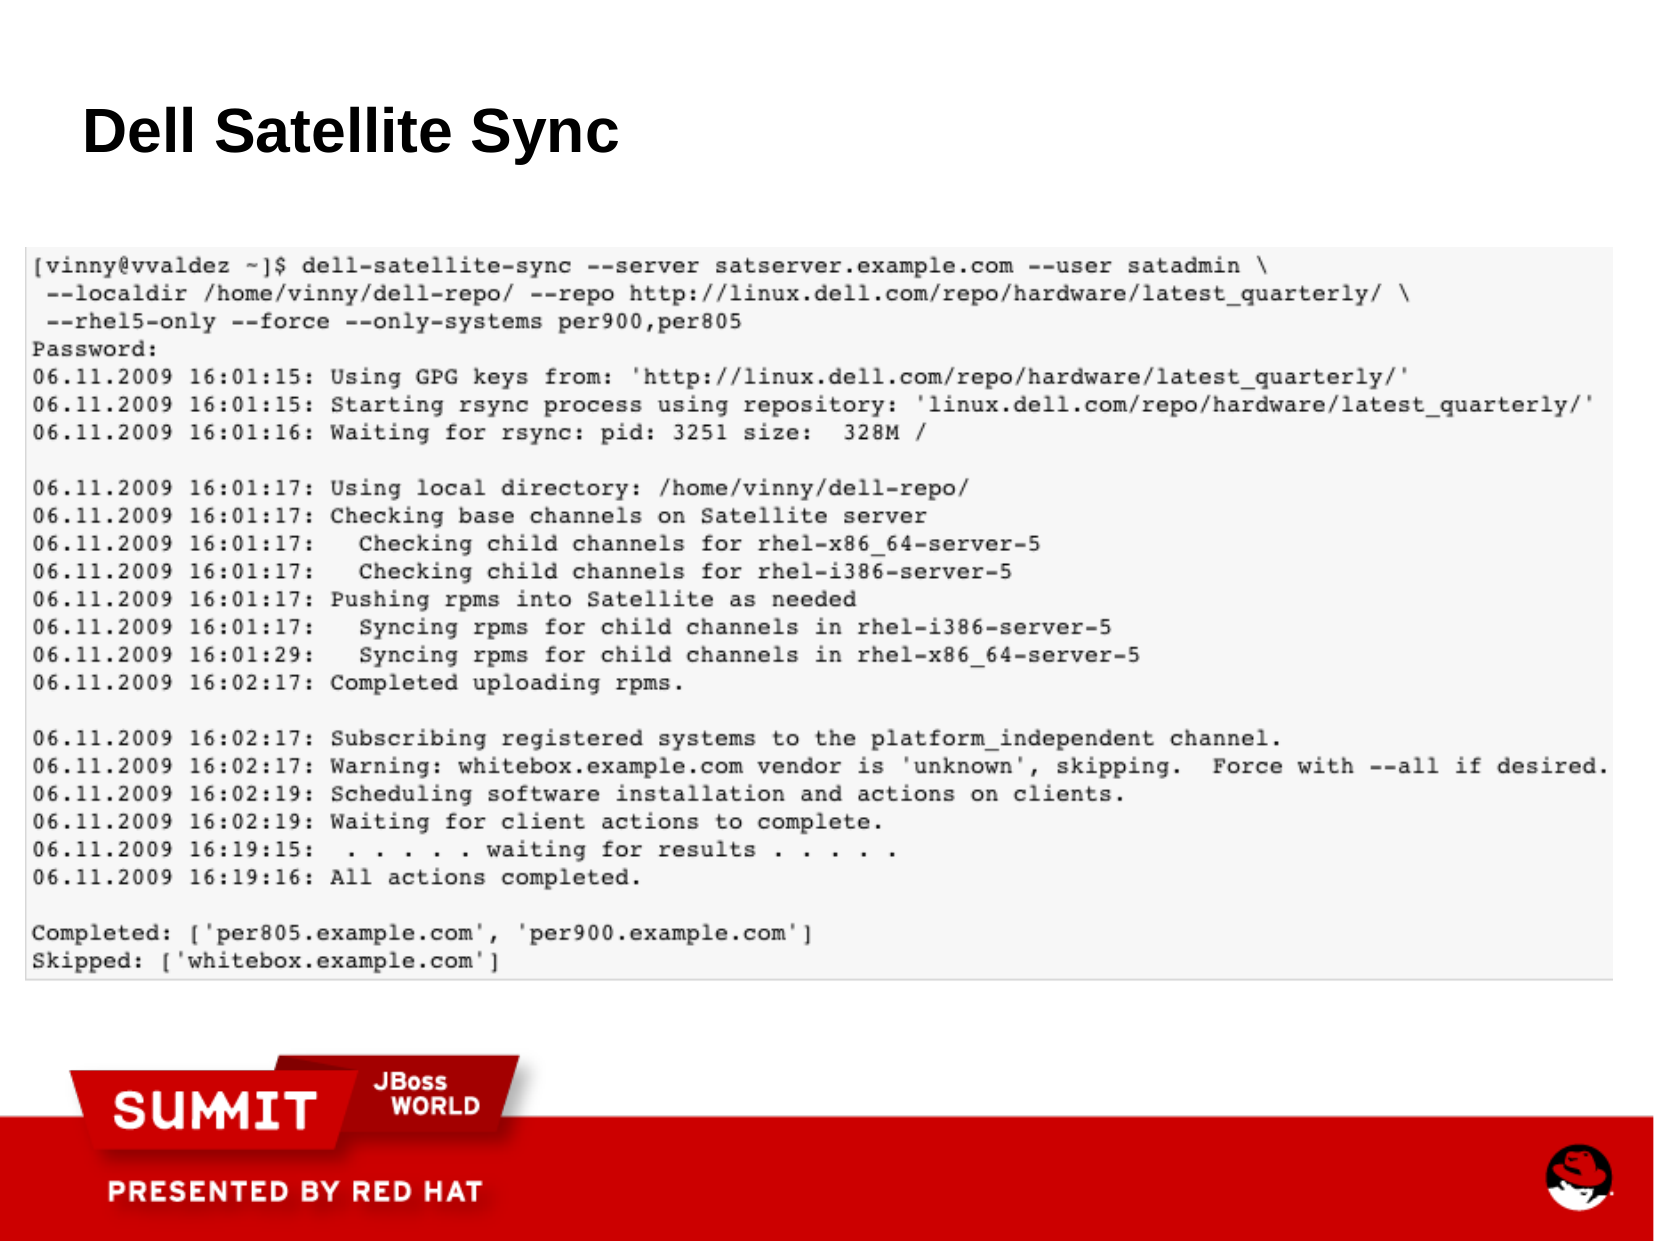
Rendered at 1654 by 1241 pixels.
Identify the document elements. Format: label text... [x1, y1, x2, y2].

picture [0, 1043, 1654, 1241]
picture [25, 247, 1613, 994]
title Dell Satellite Sync [82, 37, 1571, 226]
